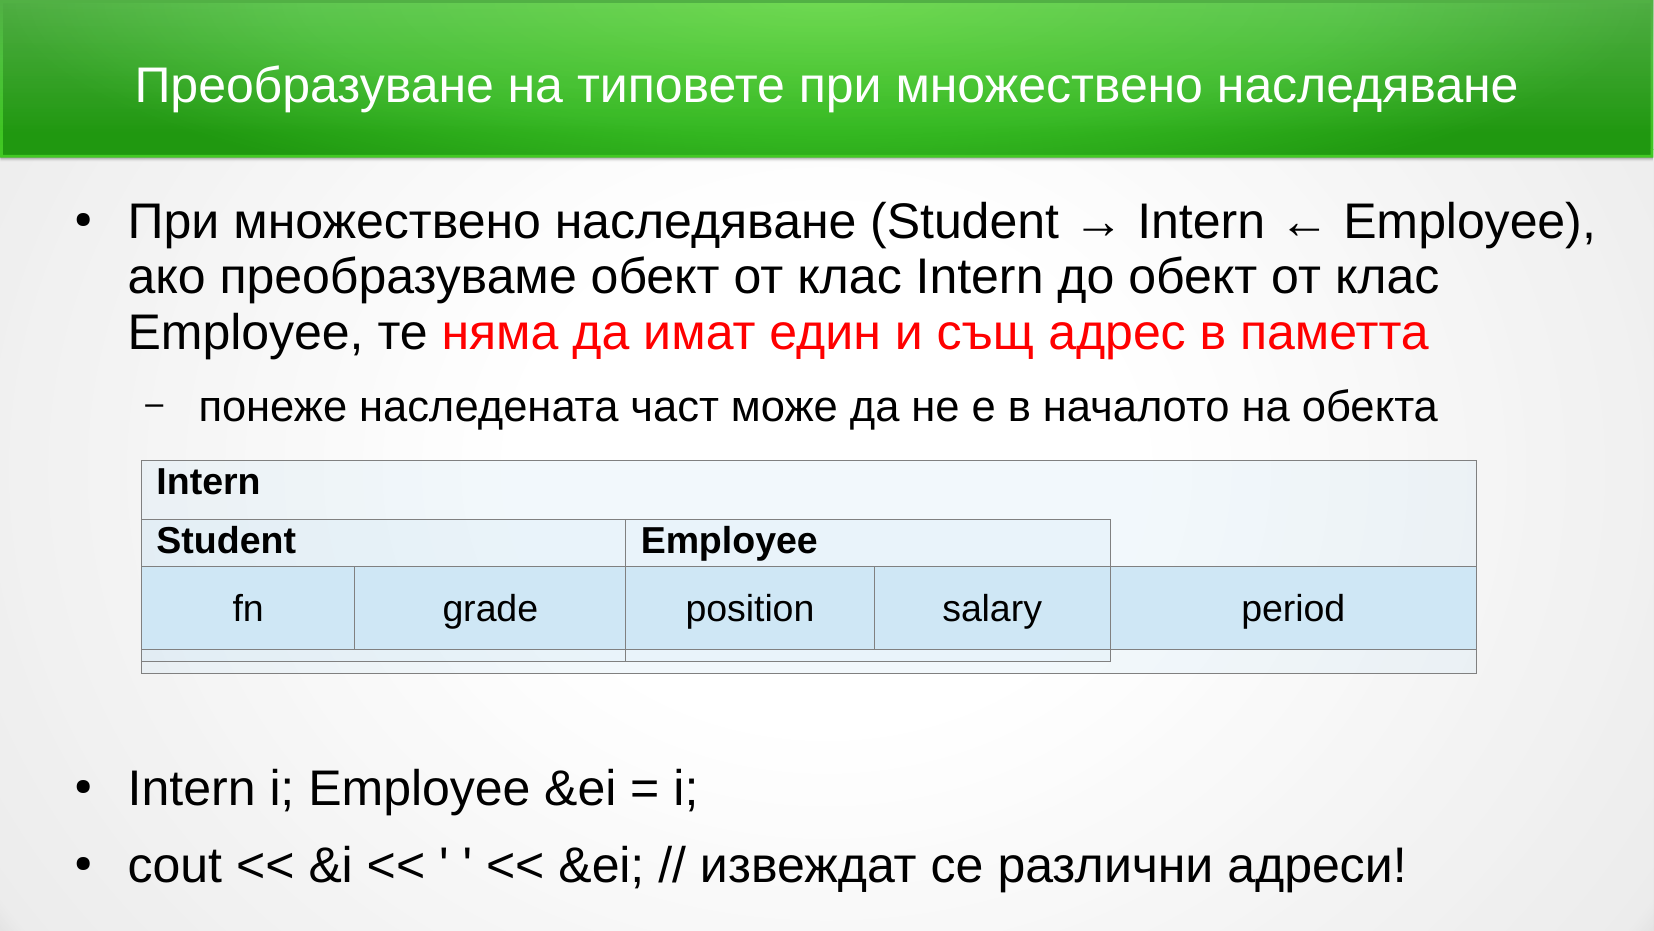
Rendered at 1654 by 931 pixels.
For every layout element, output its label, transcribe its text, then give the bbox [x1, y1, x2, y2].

list При множествено наследяване (Student → Intern ← Employee), ако преобразуваме обект от клас Intern до обект от клас Employee, те няма да имат един и същ адрес в паметта понеже наследената част може да не е в началото на обекта Intern i; Employee &ei = i; cout << &i << ' ' << &ei; // извеждат се различни адреси! [56, 192, 1619, 898]
text_box Intern [141, 650, 1477, 674]
text_box Student [141, 519, 625, 566]
text_box grade [354, 566, 625, 650]
text_box Intern [141, 460, 1477, 566]
text_box fn [141, 566, 354, 650]
text_box salary [874, 566, 1110, 650]
title Преобразуване на типовете при множествено наследяване [82, 36, 1571, 135]
text_box position [625, 566, 874, 650]
text_box Student [141, 650, 625, 662]
text_box Employee [625, 650, 1111, 662]
text_box Employee [625, 519, 1111, 566]
text_box period [1110, 566, 1477, 650]
